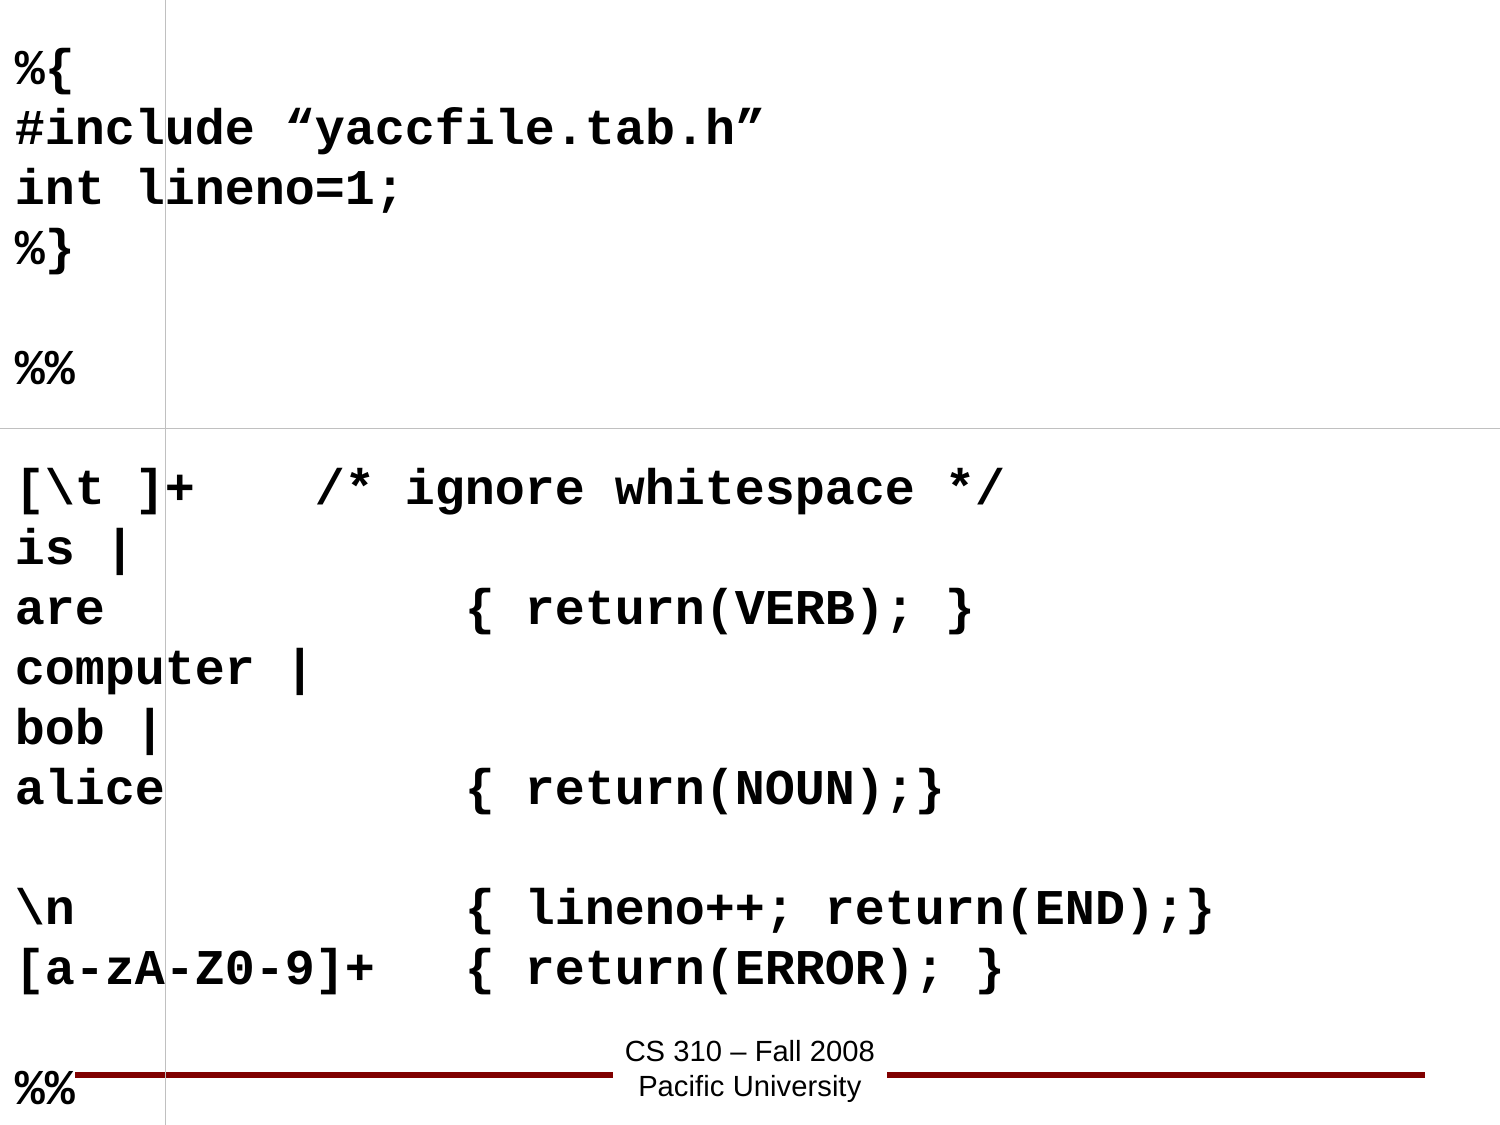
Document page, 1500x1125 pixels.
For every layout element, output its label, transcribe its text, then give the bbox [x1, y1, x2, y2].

text_box %{ #include “yaccfile.tab.h” int lineno=1; %} %% [\t ]+ /* ignore whitespace */ is | are { return(VERB); } computer | bob | alice { return(NOUN);} \n { lineno++; return(END);} [a-zA-Z0-9]+ { return(ERROR); } %% [0, 27, 1500, 1123]
